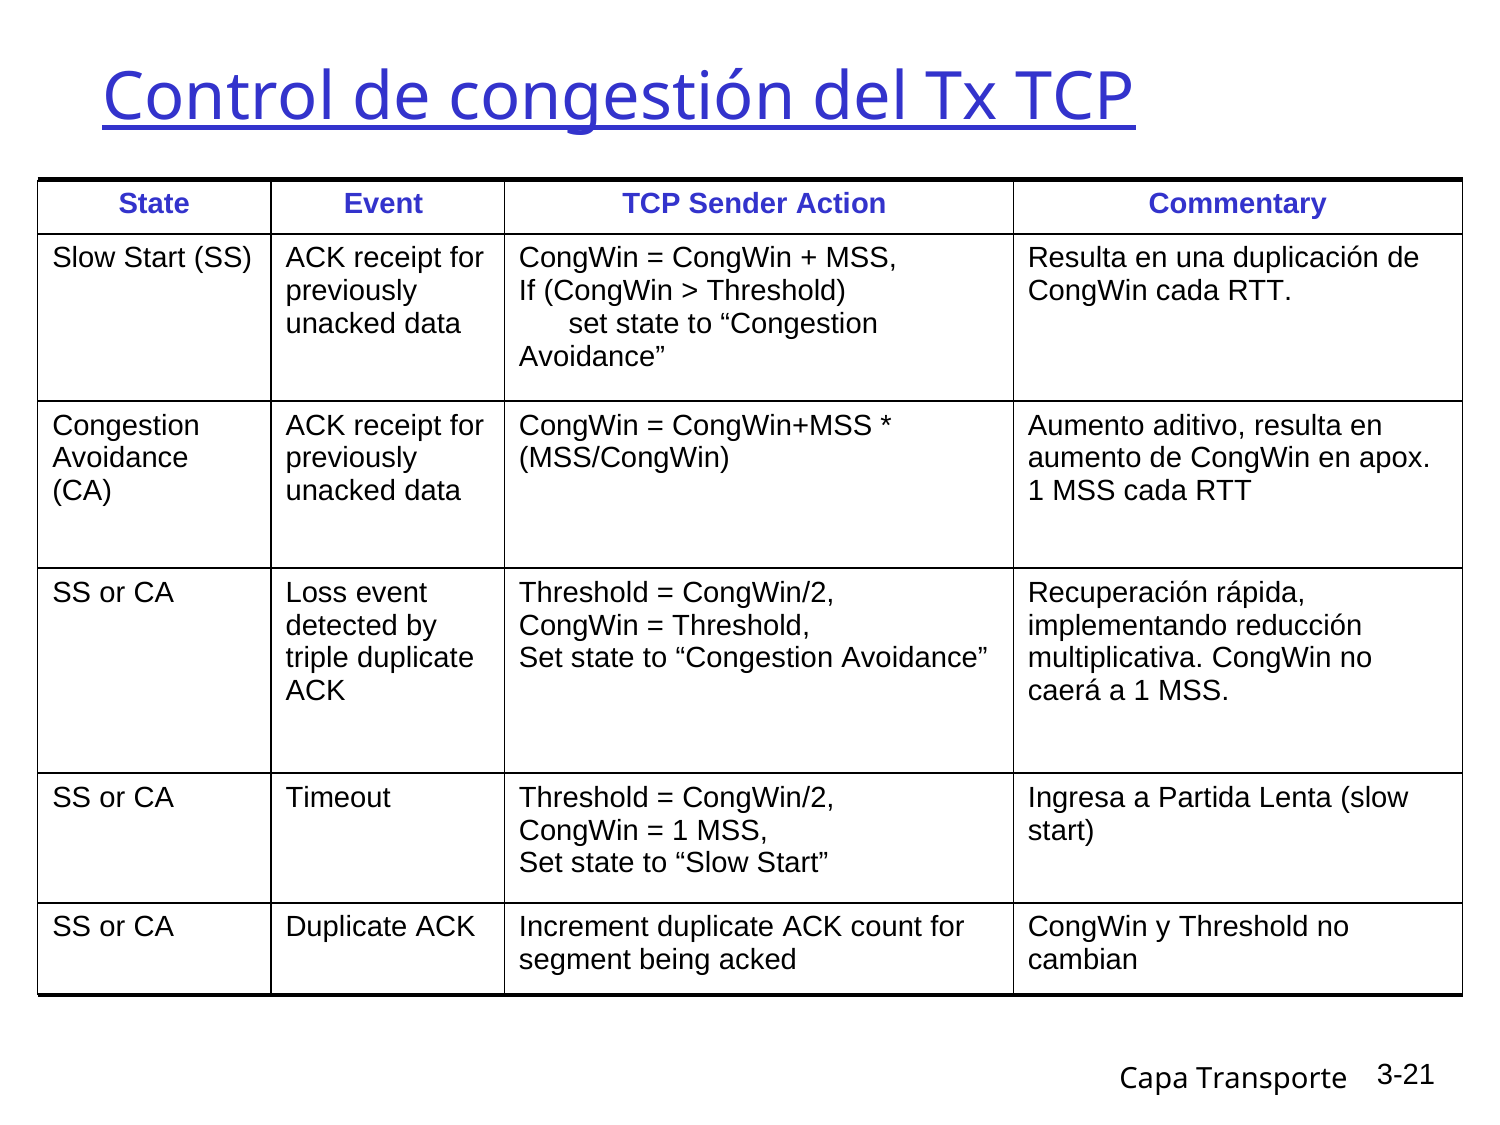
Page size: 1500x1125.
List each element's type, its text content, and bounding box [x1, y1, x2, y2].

text_box Timeout [272, 774, 504, 902]
text_box Threshold = CongWin/2, CongWin = 1 MSS, Set state to “Slow Start” [505, 774, 1013, 902]
text_box SS or CA [38, 774, 270, 902]
text_box Aumento aditivo, resulta en aumento de CongWin en apox. 1 MSS cada RTT [1014, 402, 1462, 567]
text_box CongWin = CongWin+MSS * (MSS/CongWin) [505, 402, 1013, 567]
text_box State [38, 182, 270, 233]
text_box CongWin y Threshold no cambian [1014, 904, 1462, 993]
text_box Increment duplicate ACK count for segment being acked [505, 904, 1013, 993]
title Control de congestión del Tx TCP [87, 0, 1363, 177]
text_box Loss event detected by triple duplicate ACK [272, 569, 504, 772]
text_box Duplicate ACK [272, 904, 504, 993]
text_box Recuperación rápida, implementando reducción multiplicativa. CongWin no caerá a 1 MSS. [1014, 569, 1462, 772]
text_box SS or CA [38, 904, 270, 993]
text_box ACK receipt for previously unacked data [272, 402, 504, 567]
text_box ACK receipt for previously unacked data [272, 235, 504, 400]
text_box Ingresa a Partida Lenta (slow start) [1014, 774, 1462, 902]
text_box Slow Start (SS) [38, 235, 270, 400]
text_box Resulta en una duplicación de CongWin cada RTT. [1014, 235, 1462, 400]
text_box TCP Sender Action [505, 182, 1013, 233]
text_box Threshold = CongWin/2, CongWin = Threshold, Set state to “Congestion Avoidance” [505, 569, 1013, 772]
text_box Congestion Avoidance (CA) [38, 402, 270, 567]
text_box Event [272, 182, 504, 233]
text_box Commentary [1014, 182, 1462, 233]
text_box CongWin = CongWin + MSS, If (CongWin > Threshold) set state to “Congestion Avoidance” [505, 235, 1013, 400]
text_box SS or CA [38, 569, 270, 772]
